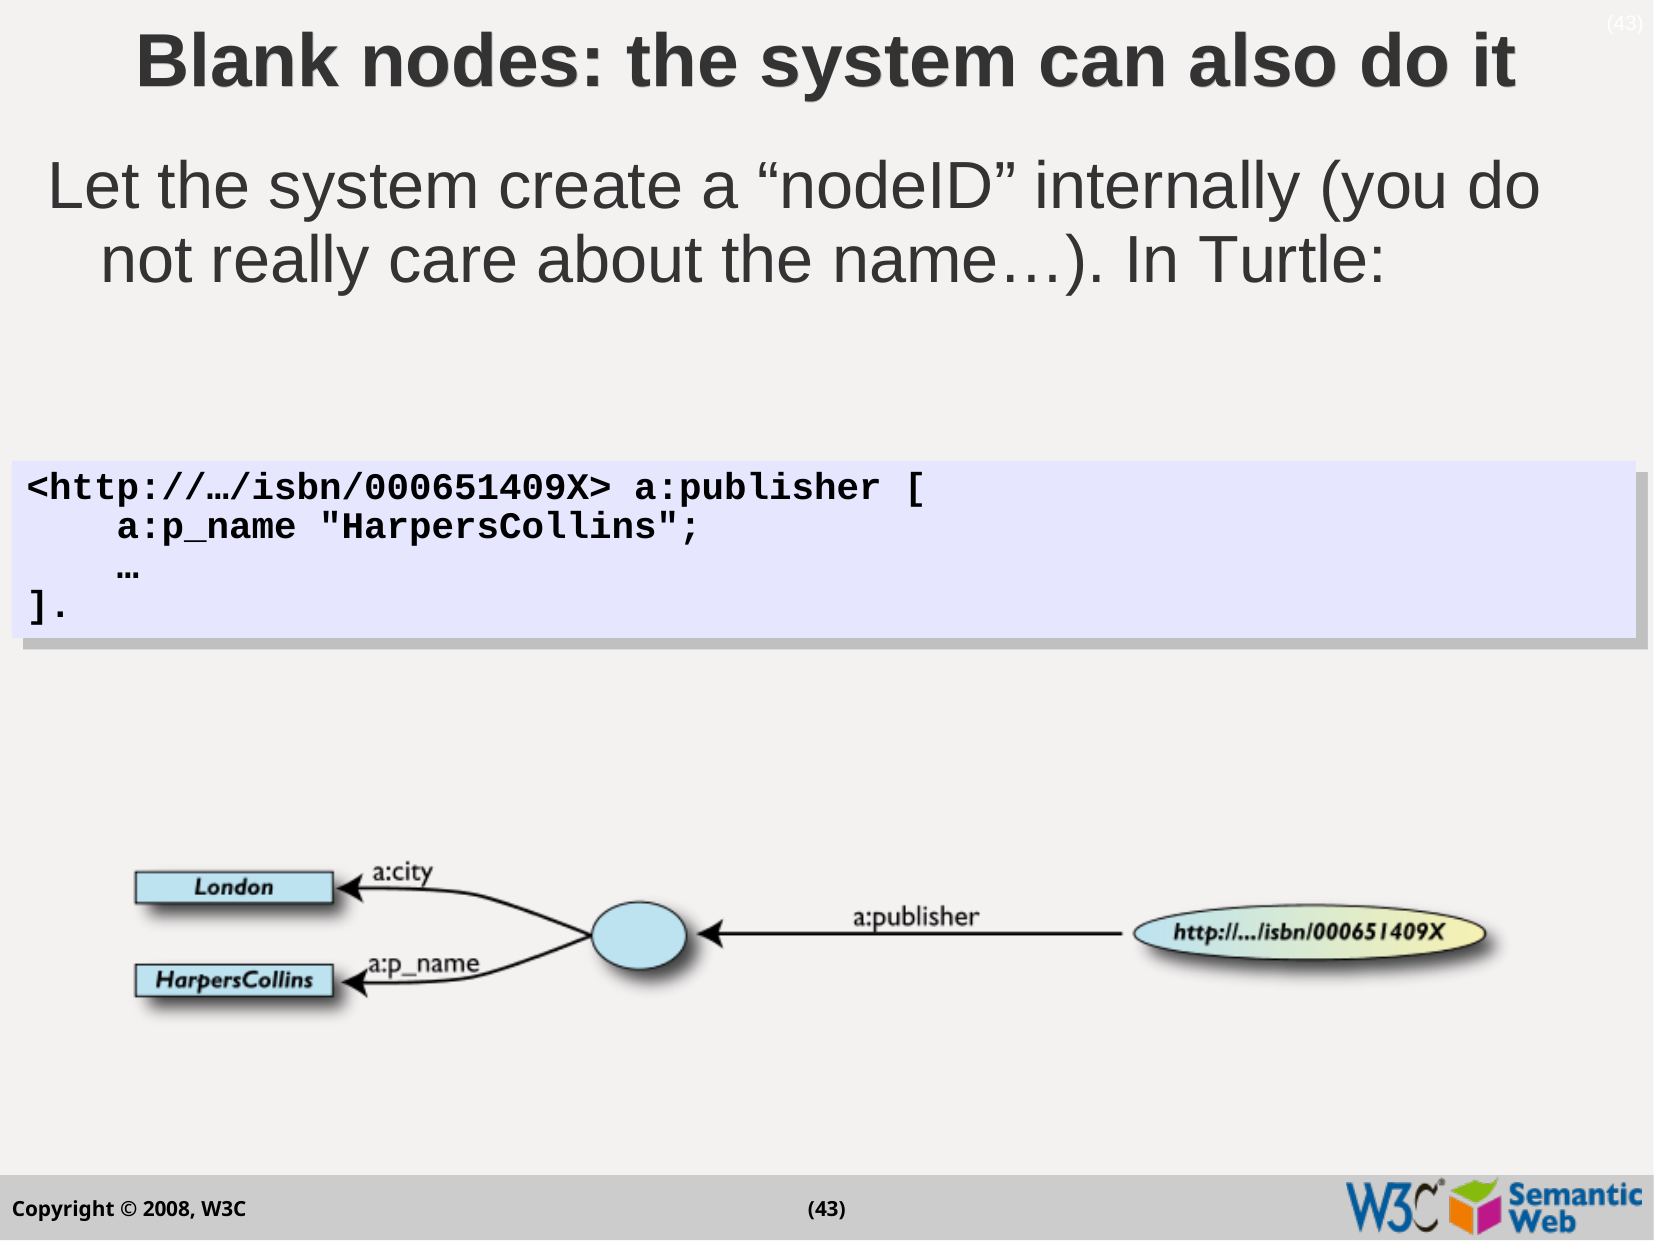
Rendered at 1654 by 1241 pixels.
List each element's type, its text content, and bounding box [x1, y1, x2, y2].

list Let the system create a “nodeID” internally (you do not really care about the name…). In Turtle: [29, 147, 1624, 298]
picture [118, 856, 1525, 1035]
picture [1346, 1175, 1642, 1235]
title Blank nodes: the system can also do it [0, 0, 1654, 119]
text_box <http://…/isbn/000651409X> a:publisher [ a:p_name "HarpersCollins"; … ]. [11, 460, 1636, 638]
